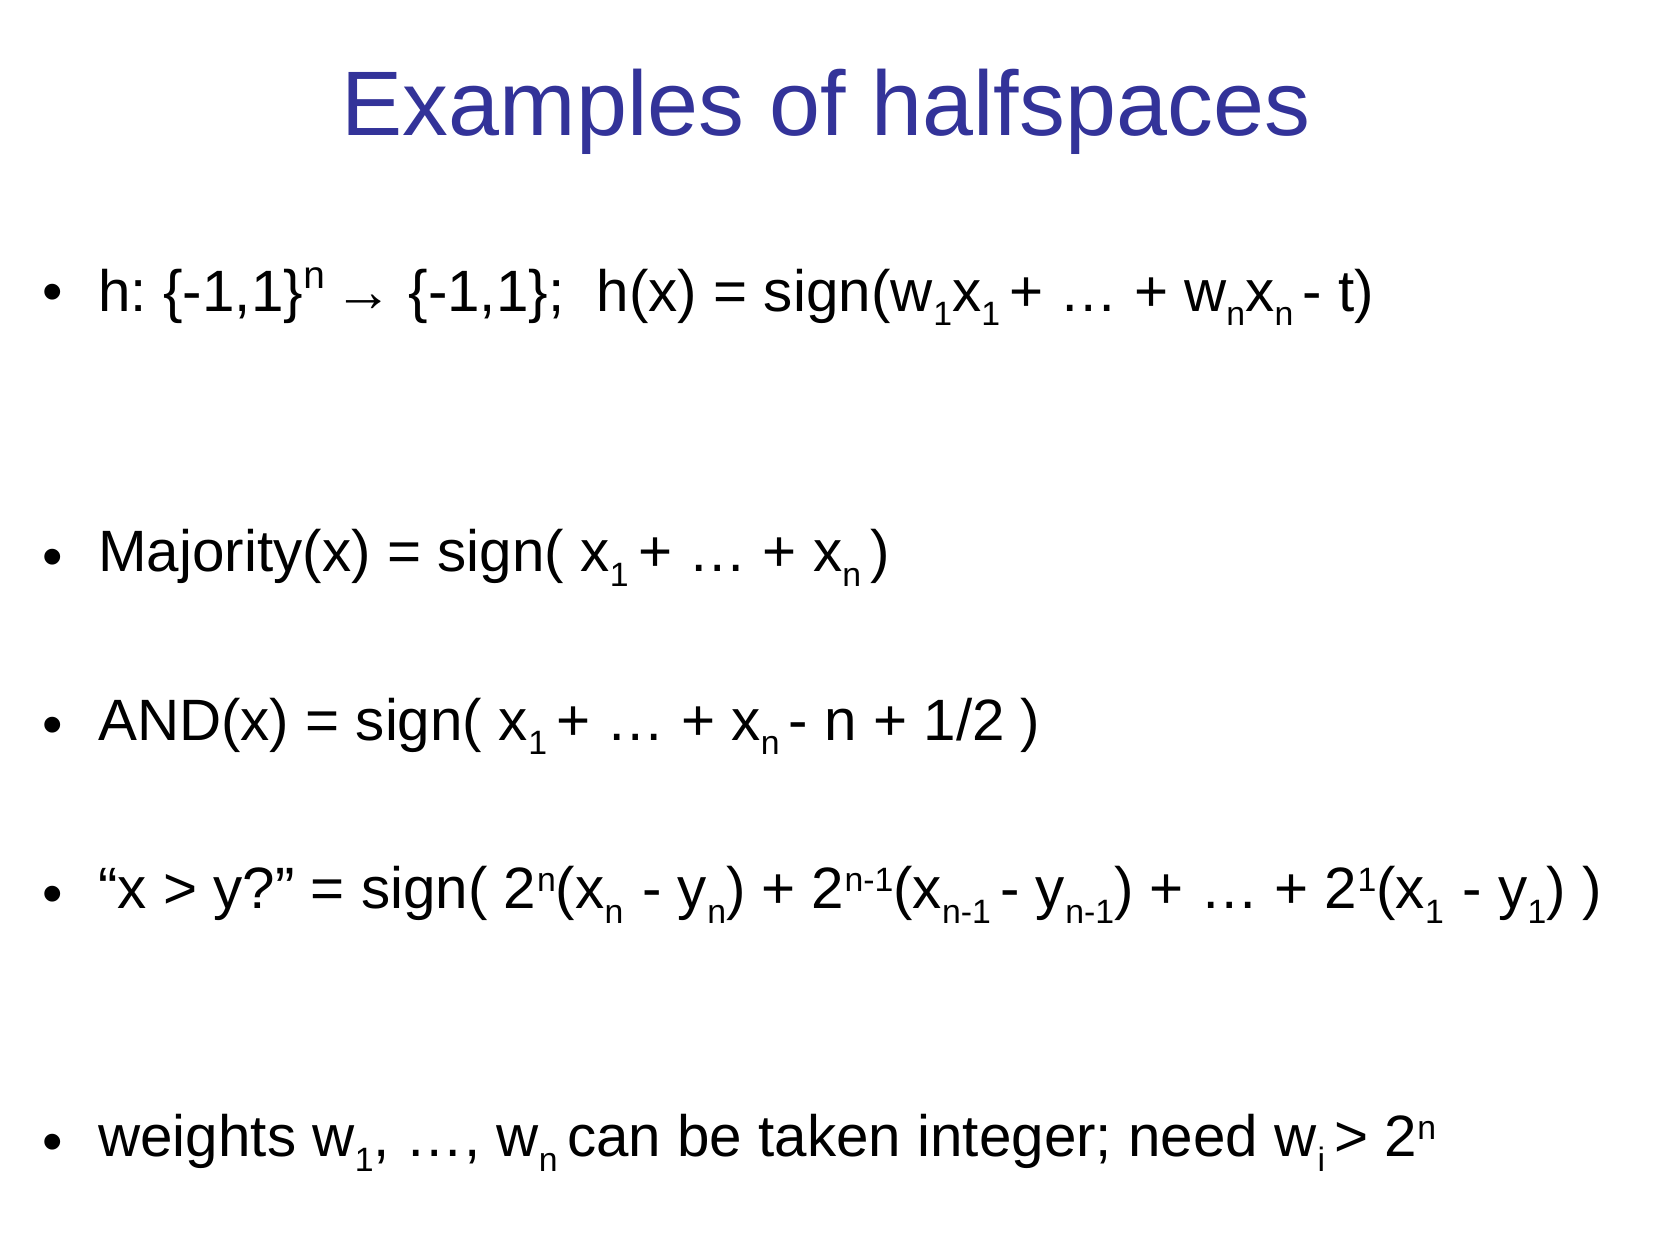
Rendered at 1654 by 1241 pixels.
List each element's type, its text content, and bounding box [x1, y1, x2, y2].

title Examples of halfspaces [124, 0, 1530, 207]
list h: {-1,1}n → {-1,1}; h(x) = sign(w1x1 + … + wnxn - t) Majority(x) = sign( x1 + … + xn ) AND(x) = sign( x1 + … + xn - n + 1/2 ) “x > y?” = sign( 2n(xn - yn) + 2n-1(xn-1 - yn-1) + … + 21(x1 - y1) ) weights w1, …, wn can be taken integer; need wi > 2n [27, 159, 1654, 1241]
